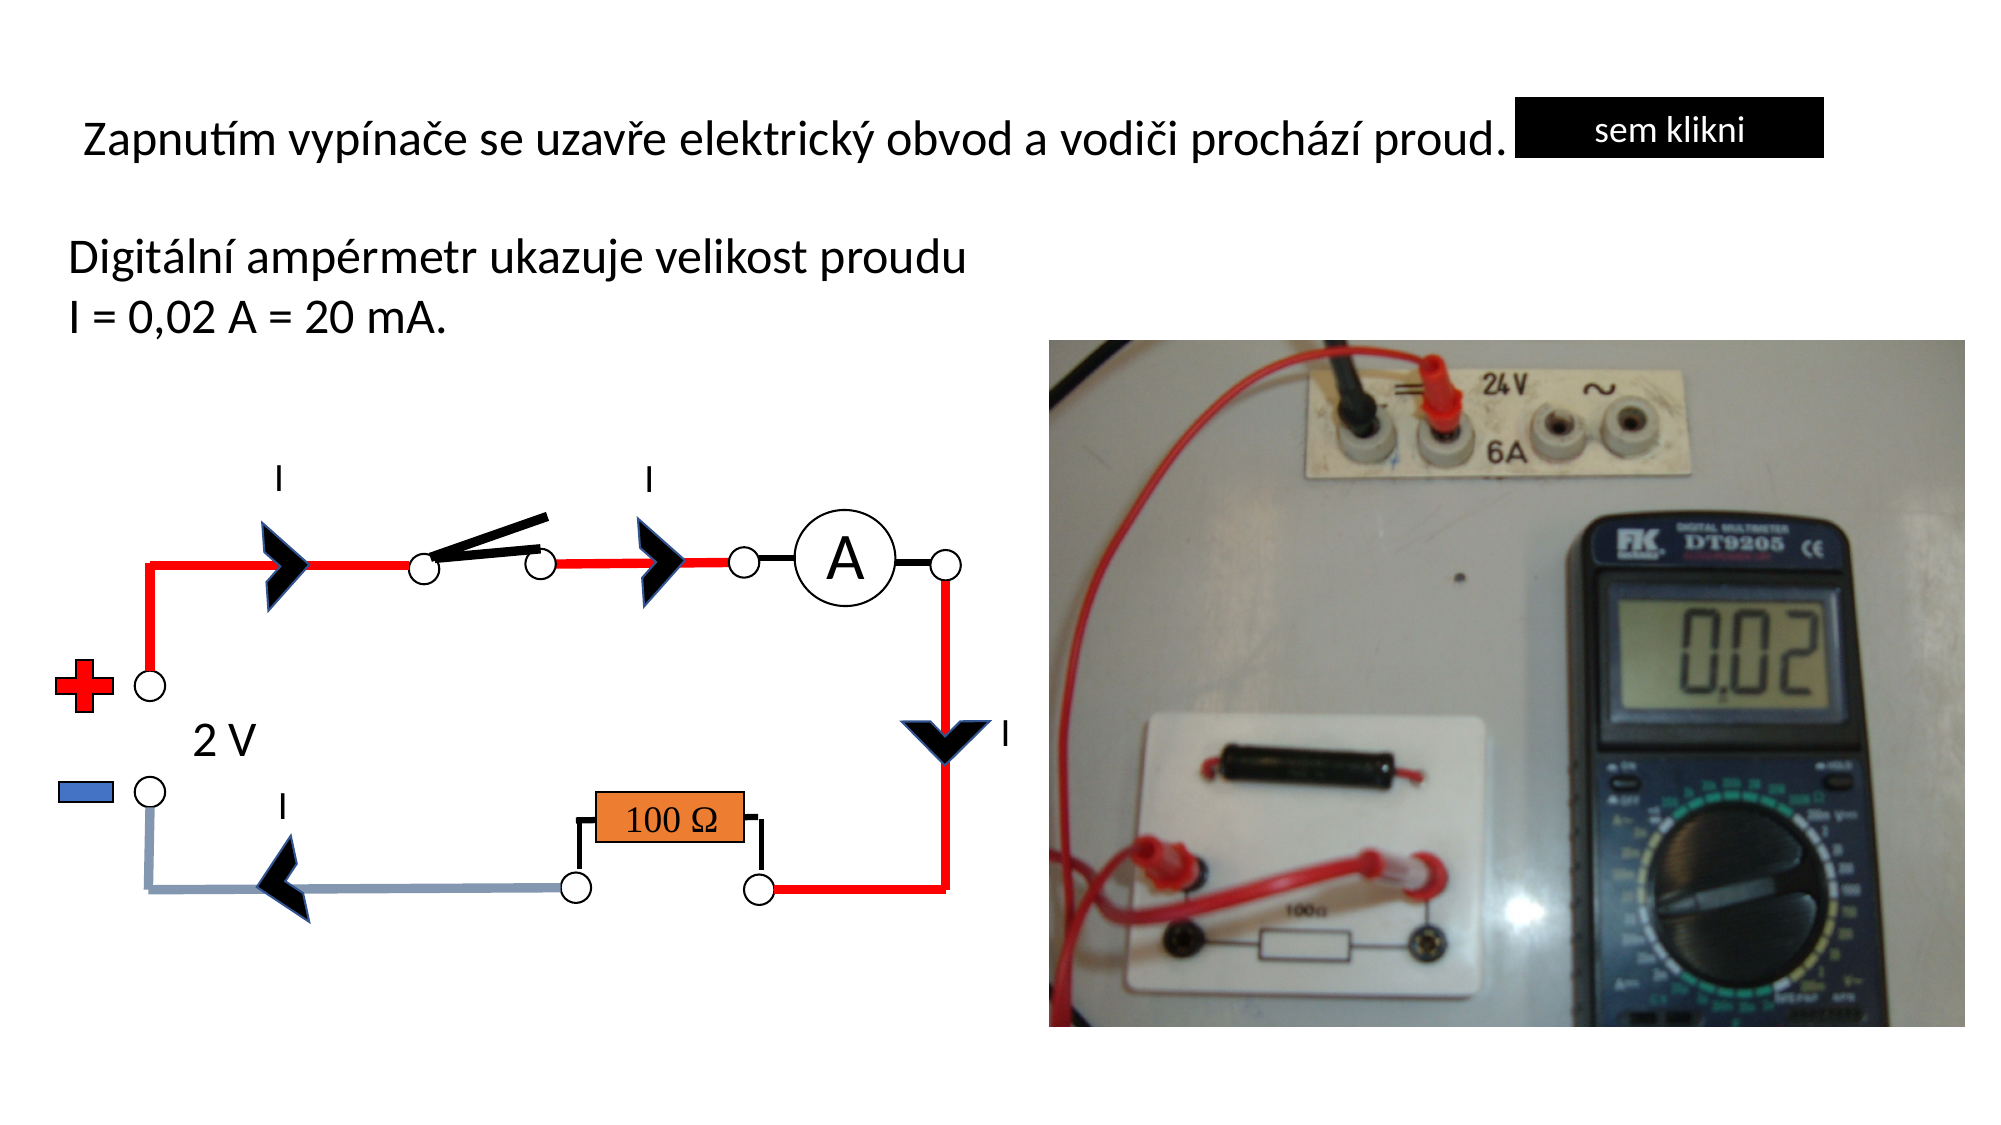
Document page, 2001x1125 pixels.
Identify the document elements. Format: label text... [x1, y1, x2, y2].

text_box Zapnutím vypínače se uzavře elektrický obvod a vodiči prochází proud. [69, 97, 1524, 173]
text_box [262, 522, 310, 611]
text_box [55, 659, 113, 712]
text_box sem klikni [1516, 97, 1824, 157]
text_box [637, 518, 686, 607]
text_box [901, 721, 985, 766]
text_box [734, 791, 744, 843]
text_box A [811, 512, 880, 601]
text_box [408, 553, 440, 585]
text_box I [262, 774, 304, 835]
text_box I [629, 447, 670, 508]
text_box [743, 874, 774, 905]
text_box A [872, 596, 880, 601]
text_box [256, 835, 310, 922]
text_box I [259, 446, 300, 507]
text_box [728, 547, 760, 578]
text_box [561, 872, 592, 903]
text_box [930, 549, 961, 581]
text_box [134, 671, 166, 702]
text_box A [811, 505, 880, 521]
text_box [134, 776, 166, 807]
text_box I [985, 701, 1026, 761]
text_box [59, 782, 113, 802]
text_box [525, 548, 556, 580]
picture [1049, 340, 1965, 1028]
text_box 2 V [177, 699, 273, 775]
text_box [596, 791, 610, 843]
text_box Digitální ampérmetr ukazuje velikost proudu I = 0,02 A = 20 mA. [53, 215, 983, 351]
text_box 100 Ω [610, 787, 734, 848]
